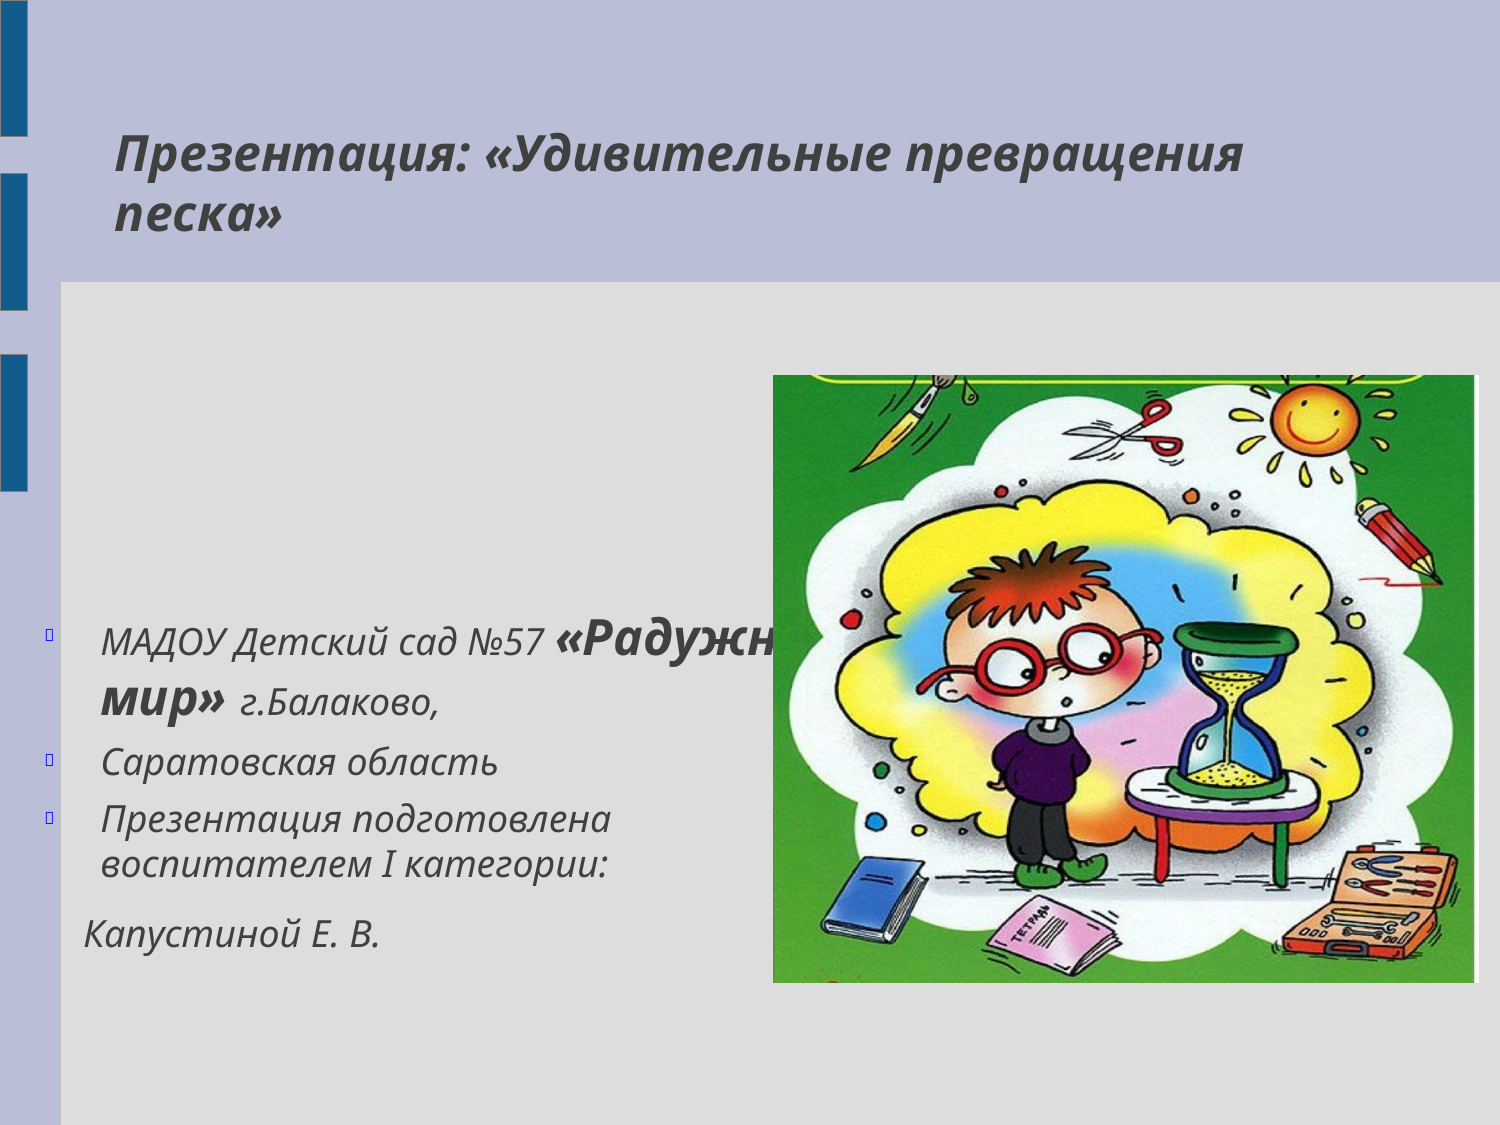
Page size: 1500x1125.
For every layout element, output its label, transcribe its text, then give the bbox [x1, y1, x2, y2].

title Презентация: «Удивительные превращения песка» [100, 113, 1451, 421]
list МАДОУ Детский сад №57 «Радужный мир» г.Балаково, Саратовская область Презентация подготовлена воспитателем I категории: Капустиной Е. В. [29, 597, 904, 1071]
picture [773, 375, 1479, 983]
